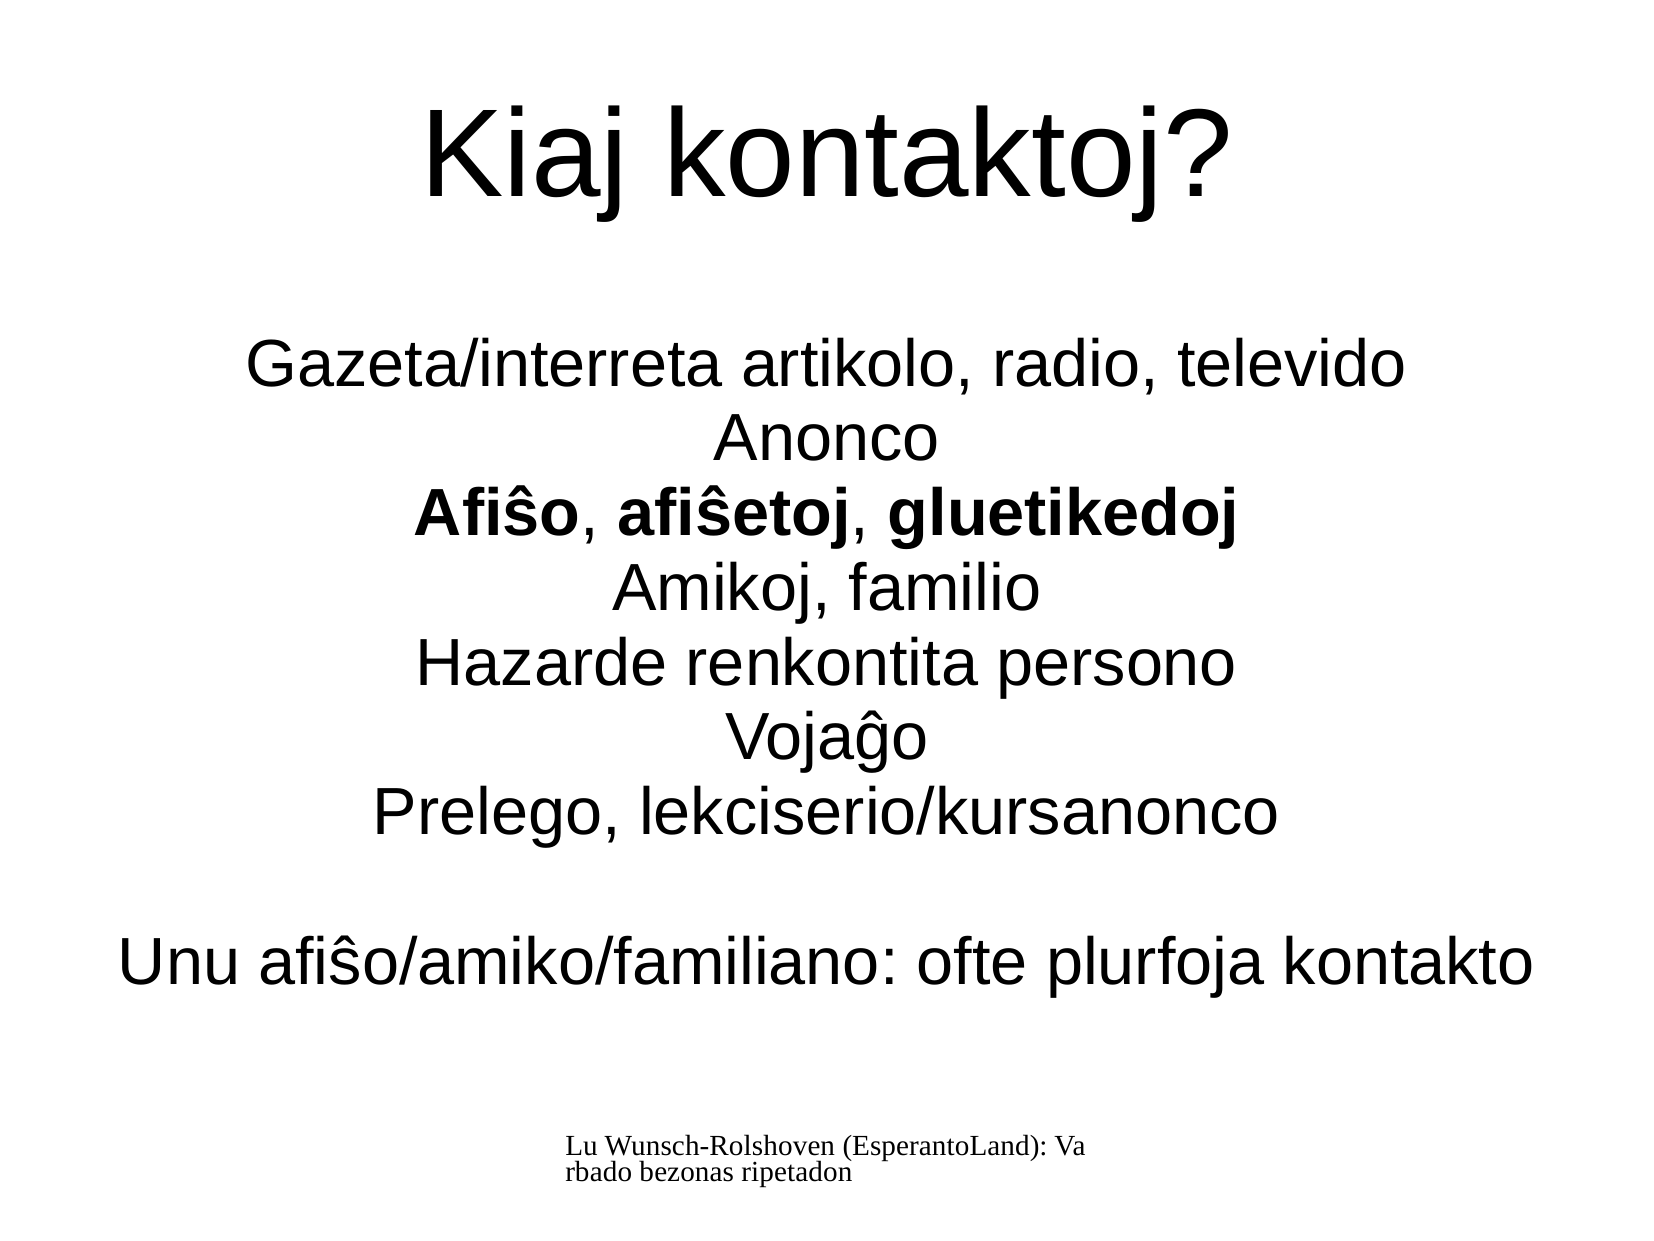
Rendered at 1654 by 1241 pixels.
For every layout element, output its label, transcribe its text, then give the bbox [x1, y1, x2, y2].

title Kiaj kontaktoj? [82, 49, 1571, 257]
subtitle Gazeta/interreta artikolo, radio, televido Anonco Afiŝo, afiŝetoj, gluetikedoj Amikoj, familio Hazarde renkontita persono Vojaĝo Prelego, lekciserio/kursanonco Unu afiŝo/amiko/familiano: ofte plurfoja kontakto [82, 290, 1571, 1109]
